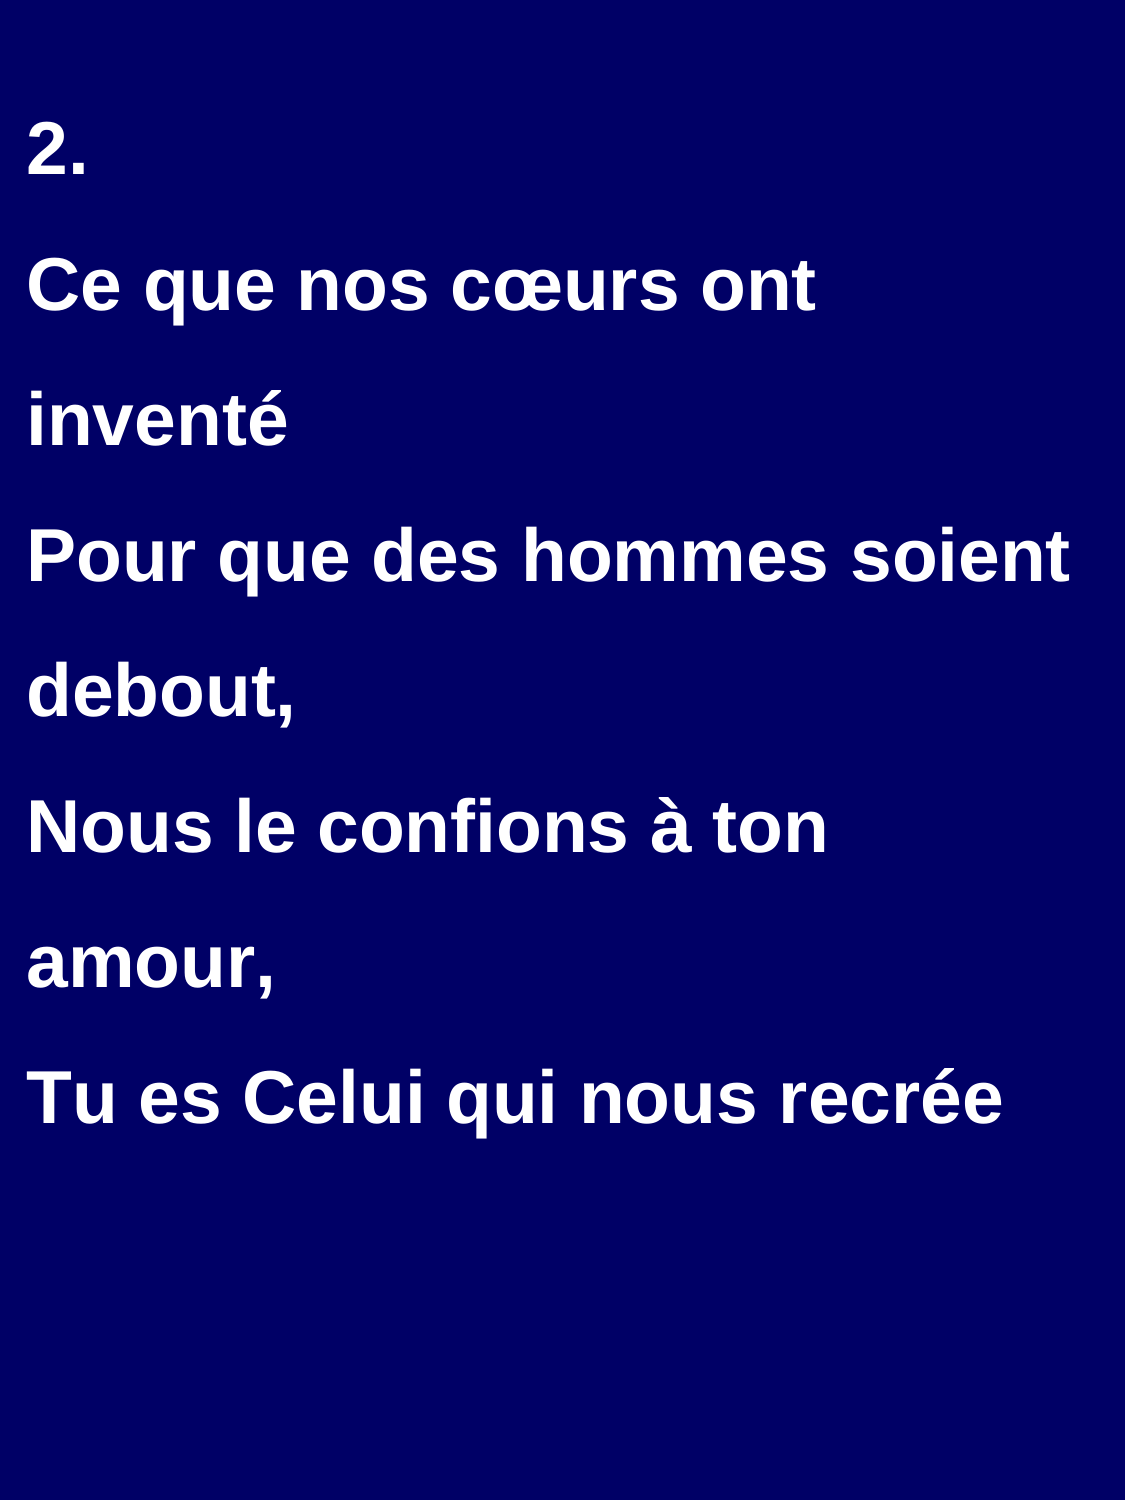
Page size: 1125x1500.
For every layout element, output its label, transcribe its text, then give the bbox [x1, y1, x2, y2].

text_box 2. Ce que nos cœurs ont inventé Pour que des hommes soient debout, Nous le confions à ton amour, Tu es Celui qui nous recrée [11, 47, 1111, 1500]
